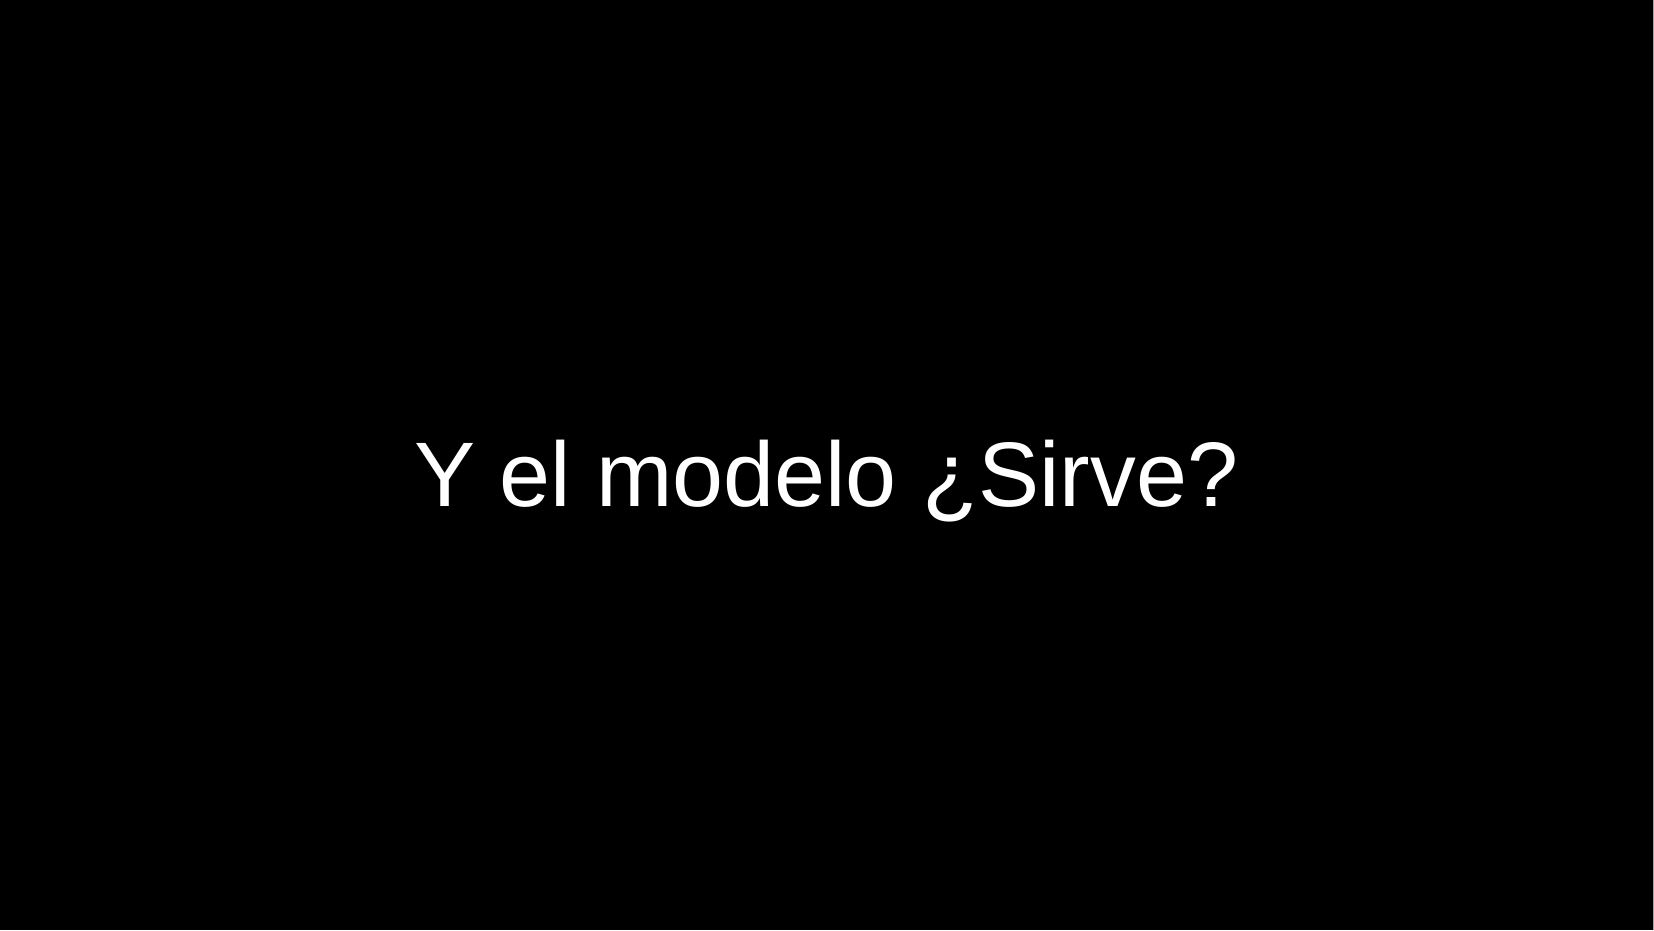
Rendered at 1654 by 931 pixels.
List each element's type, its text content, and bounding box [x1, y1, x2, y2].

title Y el modelo ¿Sirve? [82, 397, 1571, 553]
